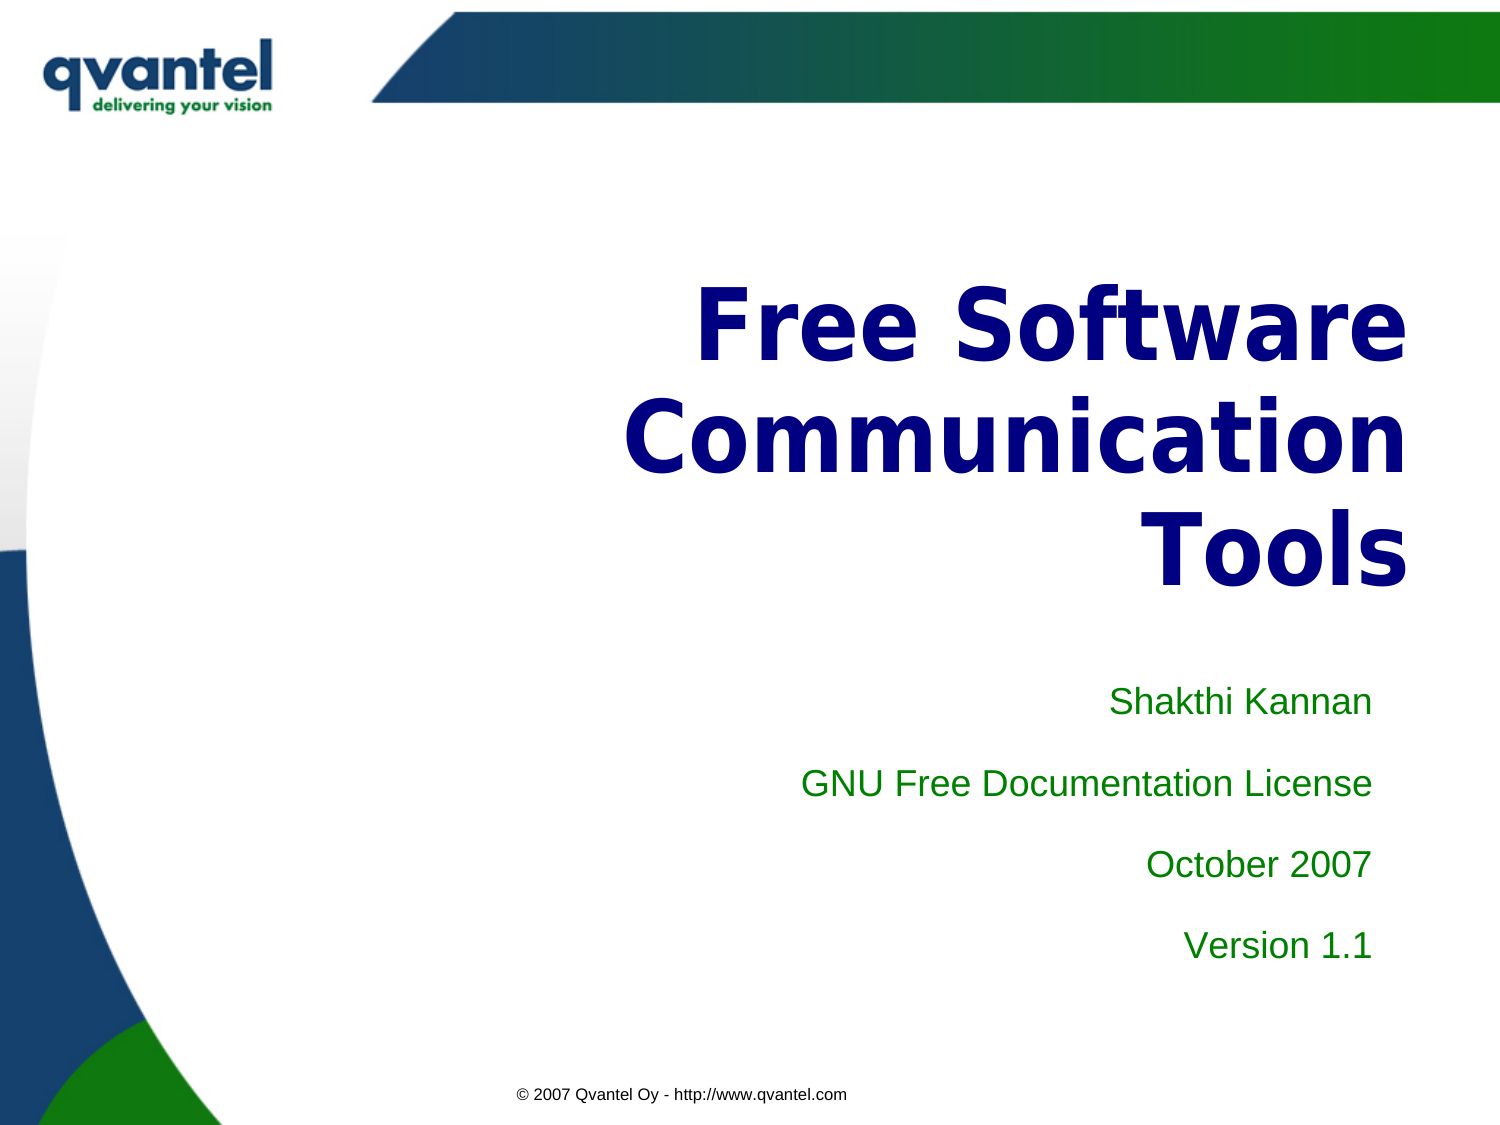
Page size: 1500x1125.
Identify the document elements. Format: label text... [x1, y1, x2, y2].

text_box Shakthi Kannan GNU Free Documentation License October 2007 Version 1.1 [487, 675, 1388, 1015]
text_box Free Software Communication Tools [150, 262, 1426, 620]
picture [0, 0, 1500, 1125]
